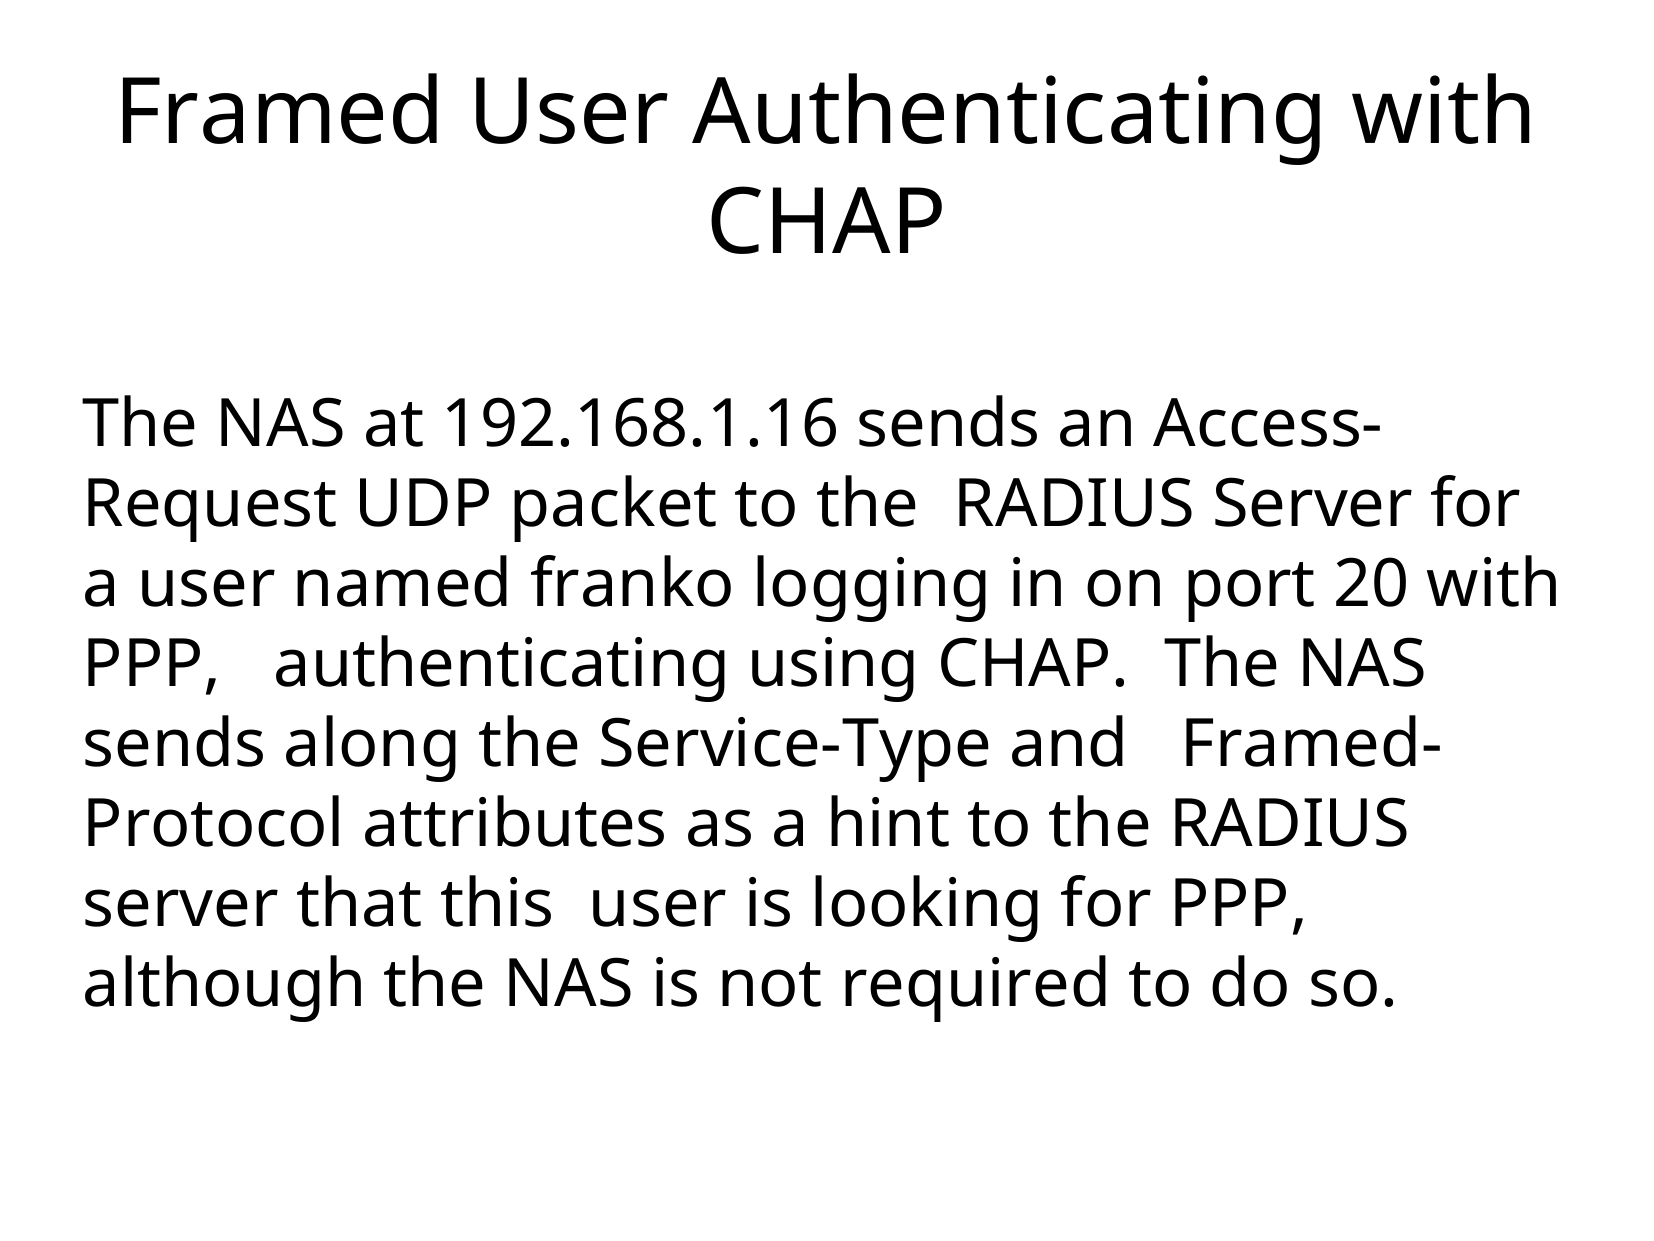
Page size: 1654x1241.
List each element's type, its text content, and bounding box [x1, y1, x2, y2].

subtitle The NAS at 192.168.1.16 sends an Access-Request UDP packet to the RADIUS Server for a user named franko logging in on port 20 with PPP, authenticating using CHAP. The NAS sends along the Service-Type and Framed-Protocol attributes as a hint to the RADIUS server that this user is looking for PPP, although the NAS is not required to do so. [82, 297, 1571, 1102]
title Framed User Authenticating with CHAP [82, 51, 1571, 255]
